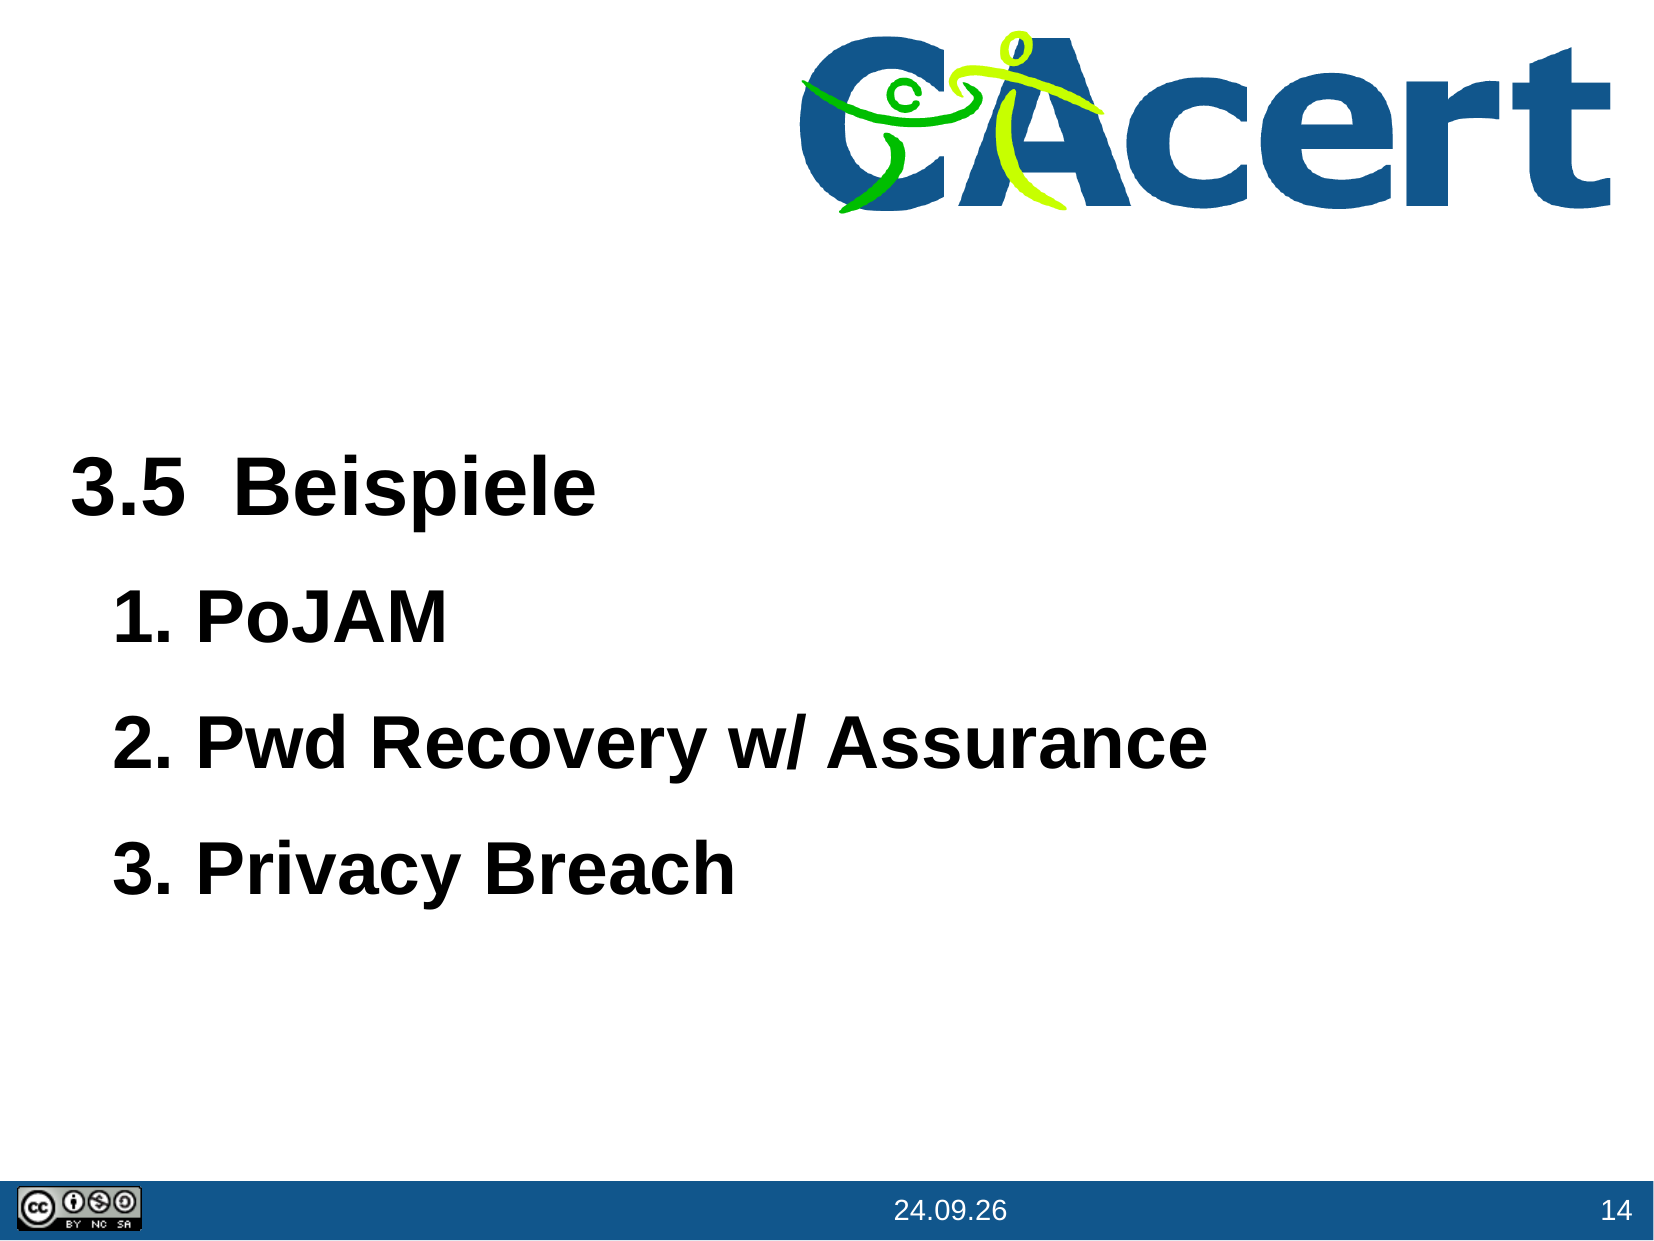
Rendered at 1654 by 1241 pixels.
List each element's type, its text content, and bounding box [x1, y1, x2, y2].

picture [797, 27, 1613, 215]
title 3.5 Beispiele 1. PoJAM 2. Pwd Recovery w/ Assurance 3. Privacy Breach [70, 265, 1560, 1123]
picture [17, 1186, 142, 1231]
